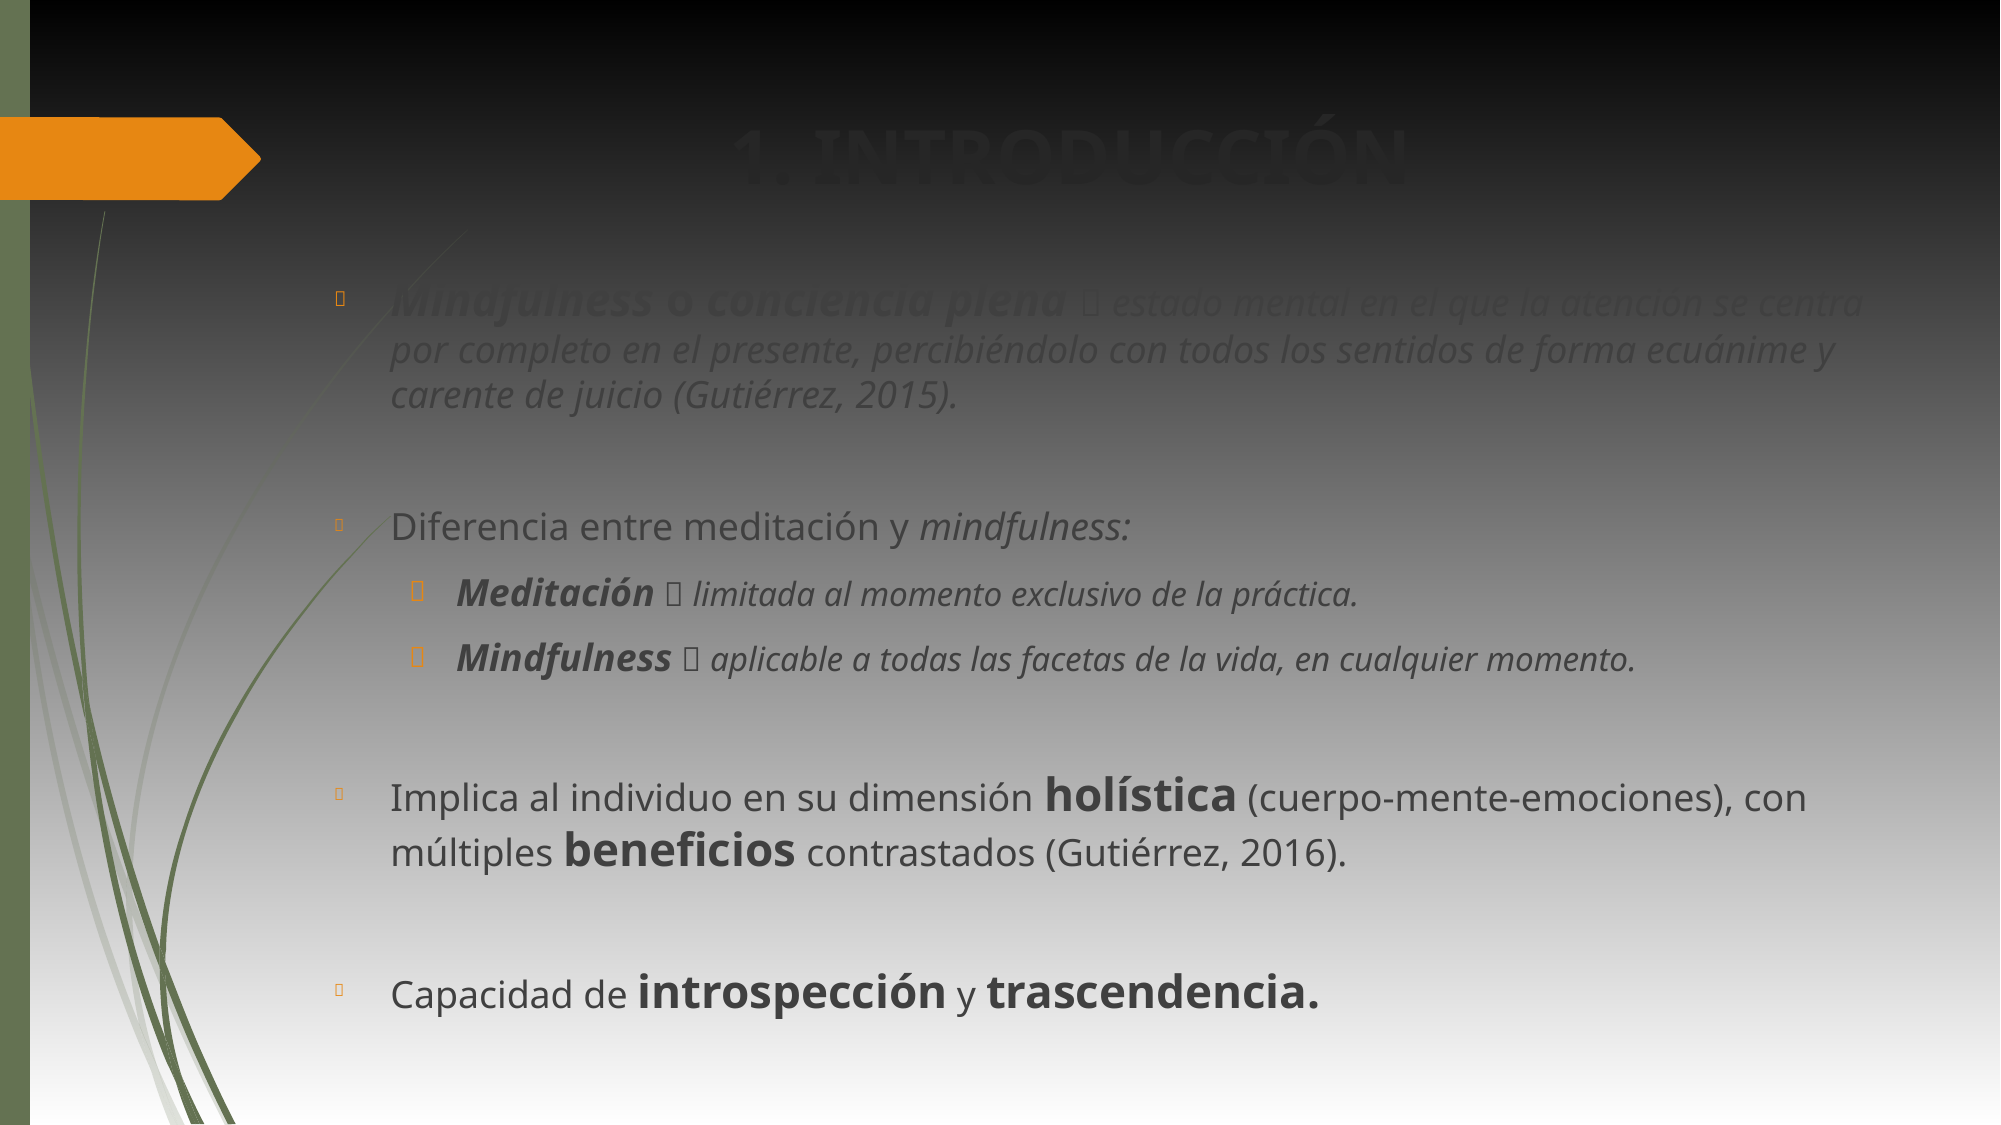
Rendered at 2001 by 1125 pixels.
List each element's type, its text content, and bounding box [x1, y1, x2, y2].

list Mindfulness o conciencia plena  estado mental en el que la atención se centra por completo en el presente, percibiéndolo con todos los sentidos de forma ecuánime y carente de juicio (Gutiérrez, 2015). Diferencia entre meditación y mindfulness: Meditación  limitada al momento exclusivo de la práctica. Mindfulness  aplicable a todas las facetas de la vida, en cualquier momento. Implica al individuo en su dimensión holística (cuerpo-mente-emociones), con múltiples beneficios contrastados (Gutiérrez, 2016). Capacidad de introspección y trascendencia. [319, 263, 1888, 1104]
title 1. INTRODUCCIÓN [255, 102, 1888, 313]
